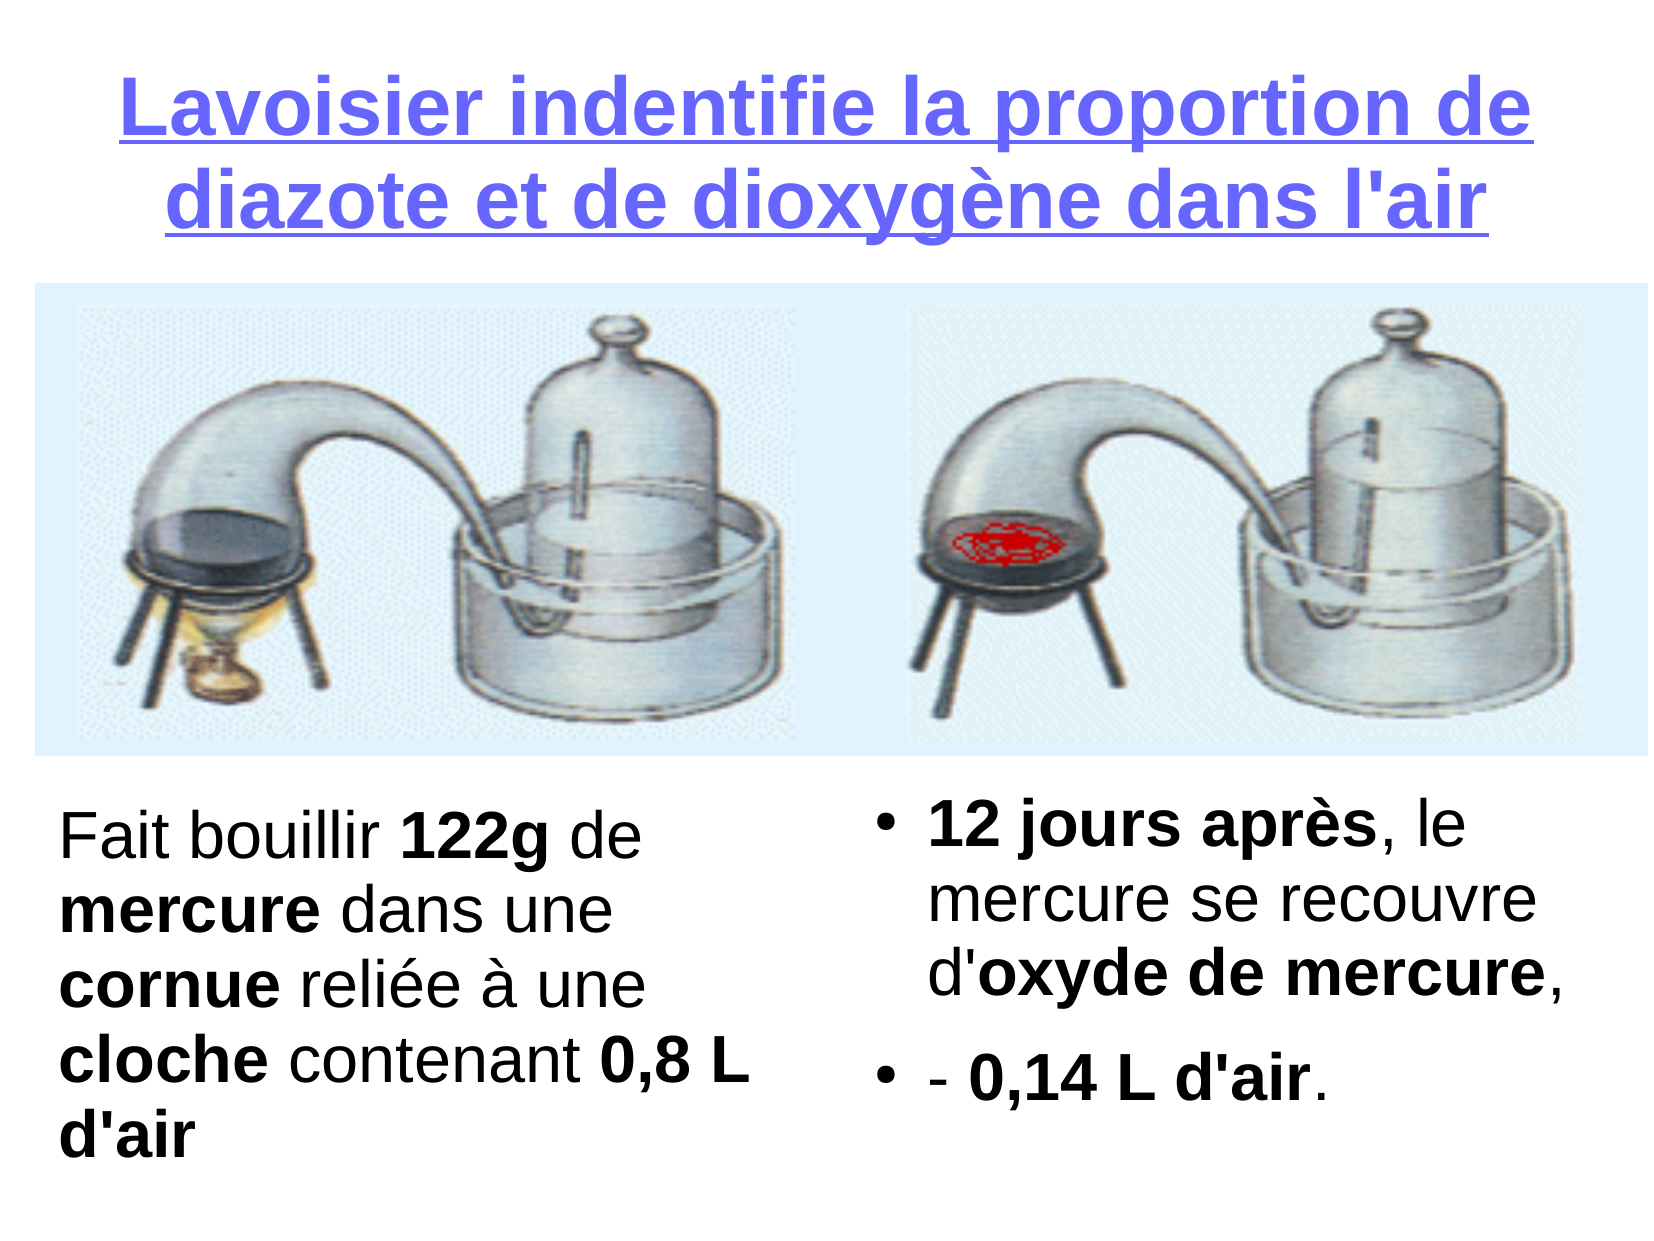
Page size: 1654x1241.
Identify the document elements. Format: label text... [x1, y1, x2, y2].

list Fait bouillir 122g de mercure dans une cornue reliée à une cloche contenant 0,8 L d'air [59, 797, 786, 1217]
picture [35, 283, 1648, 756]
title Lavoisier indentifie la proportion de diazote et de dioxygène dans l'air [82, 49, 1571, 257]
list 12 jours après, le mercure se recouvre d'oxyde de mercure, - 0,14 L d'air. [856, 785, 1583, 1205]
